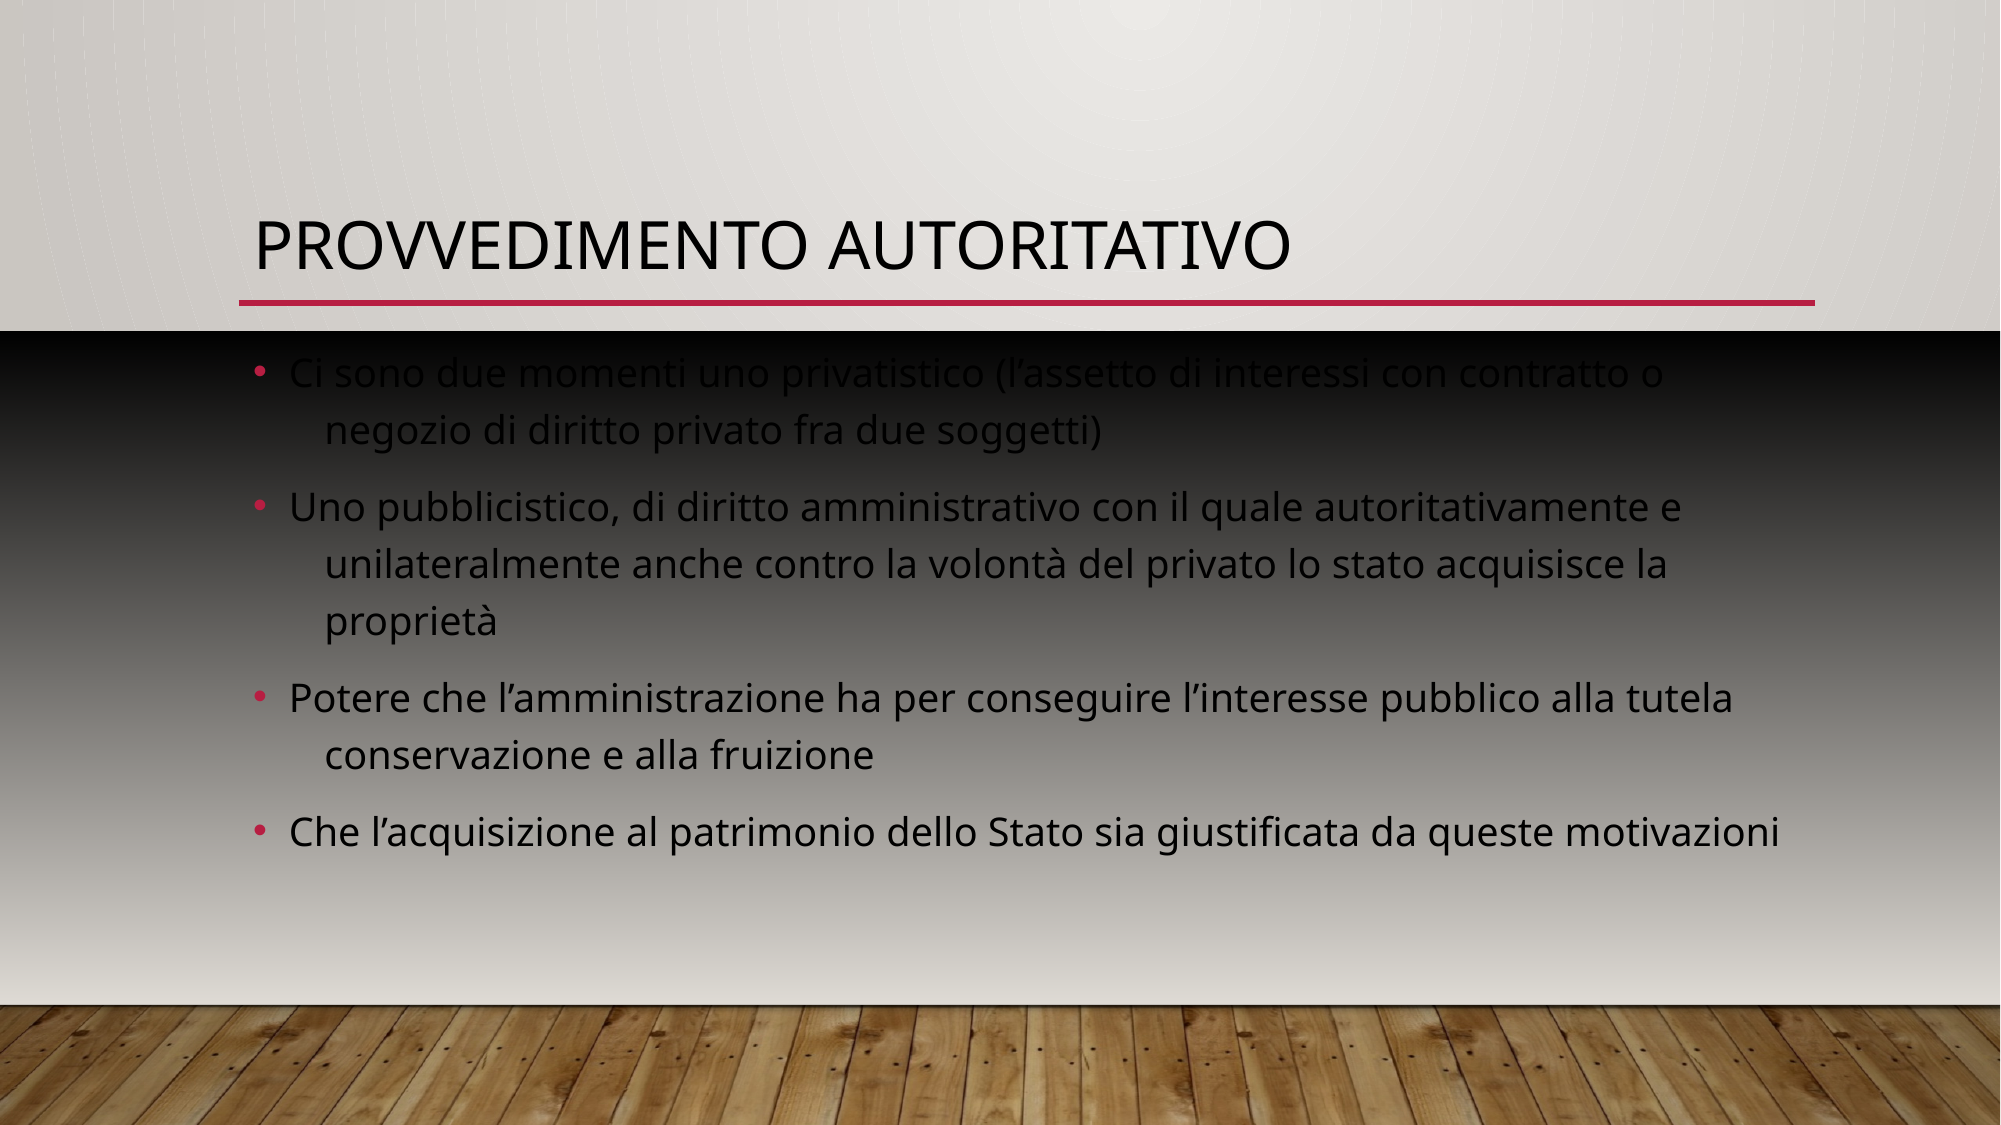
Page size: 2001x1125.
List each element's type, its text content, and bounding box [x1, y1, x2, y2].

title provvedimento autoritativo [238, 131, 1814, 305]
list Ci sono due momenti uno privatistico (l’assetto di interessi con contratto o negozio di diritto privato fra due soggetti) Uno pubblicistico, di diritto amministrativo con il quale autoritativamente e unilateralmente anche contro la volontà del privato lo stato acquisisce la proprietà Potere che l’amministrazione ha per conseguire l’interesse pubblico alla tutela conservazione e alla fruizione Che l’acquisizione al patrimonio dello Stato sia giustificata da queste motivazioni [238, 330, 1814, 897]
